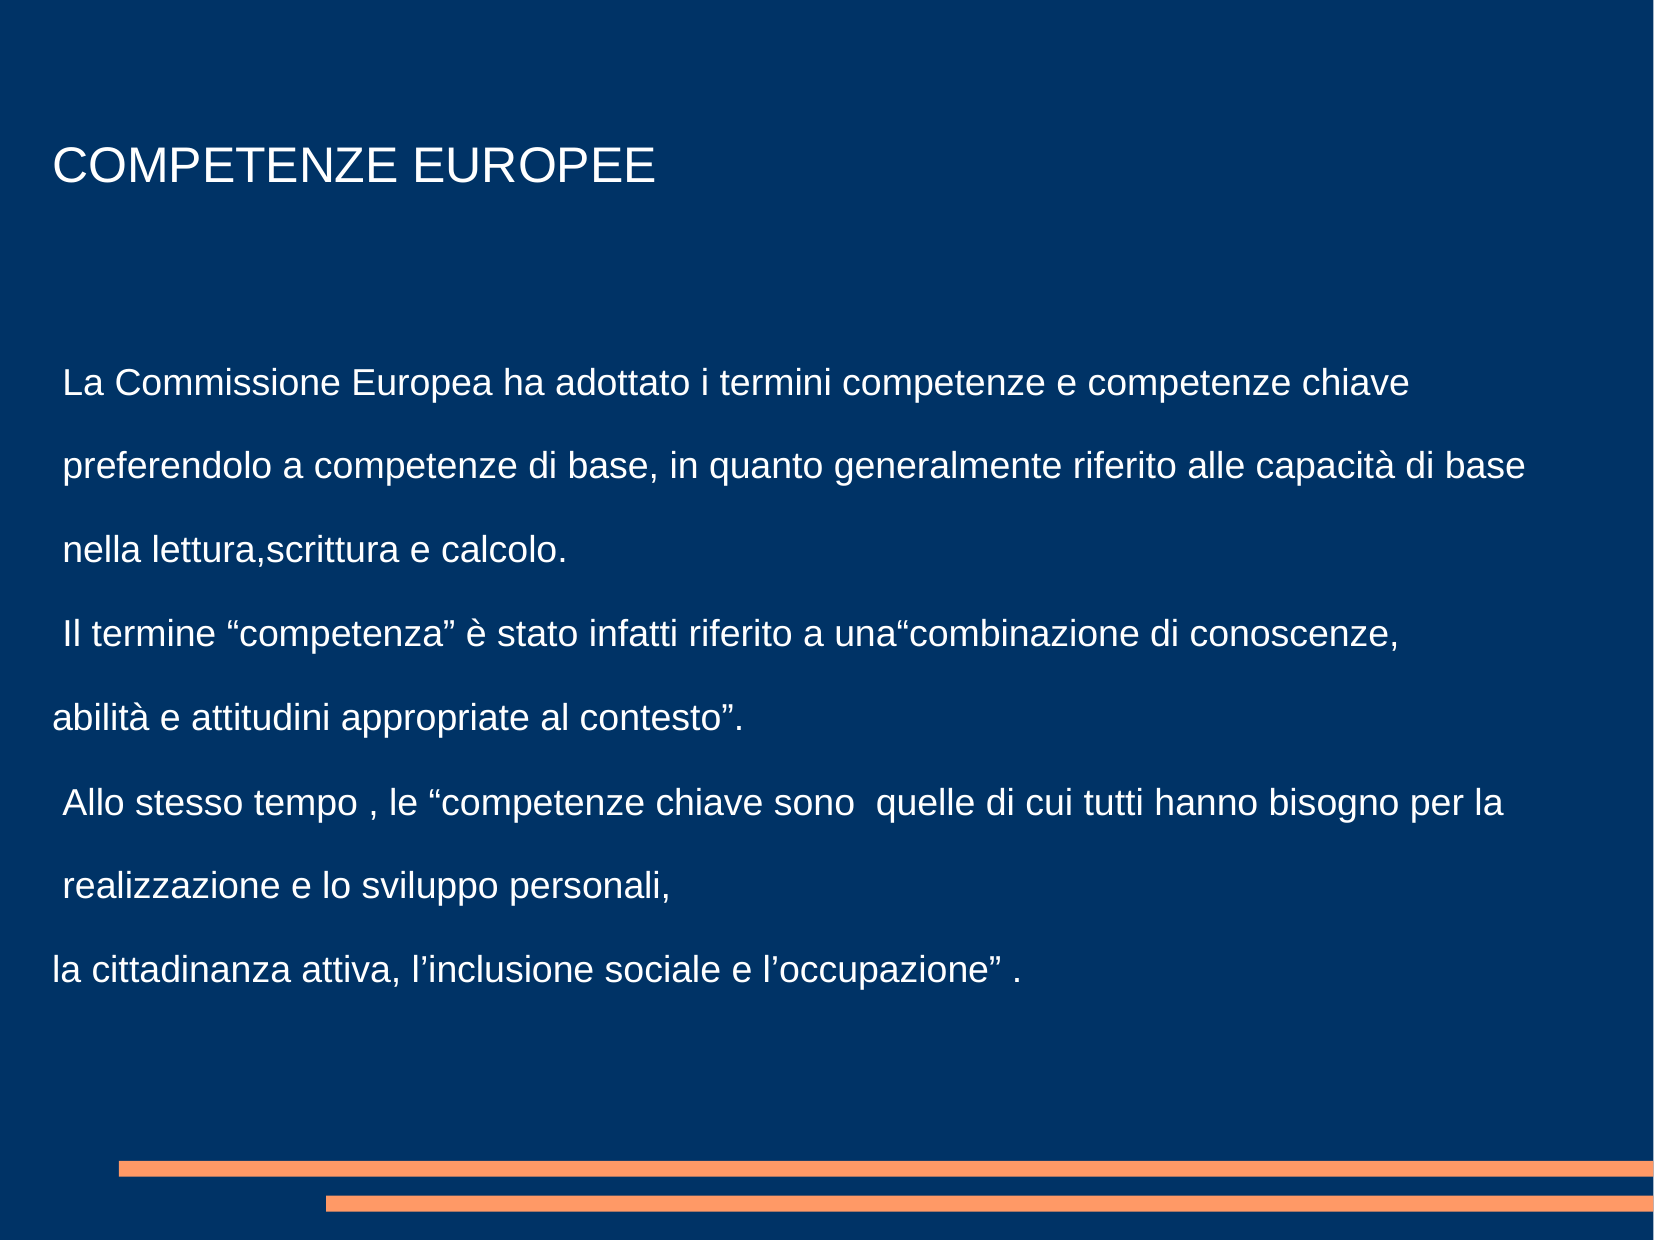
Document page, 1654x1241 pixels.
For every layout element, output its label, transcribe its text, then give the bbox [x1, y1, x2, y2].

text_box COMPETENZE EUROPEE La Commissione Europea ha adottato i termini competenze e competenze chiave preferendolo a competenze di base, in quanto generalmente riferito alle capacità di base nella lettura,scrittura e calcolo. Il termine “competenza” è stato infatti riferito a una“combinazione di conoscenze, abilità e attitudini appropriate al contesto”. Allo stesso tempo , le “competenze chiave sono quelle di cui tutti hanno bisogno per la realizzazione e lo sviluppo personali, la cittadinanza attiva, l’inclusione sociale e l’occupazione” . [37, 129, 1654, 1000]
